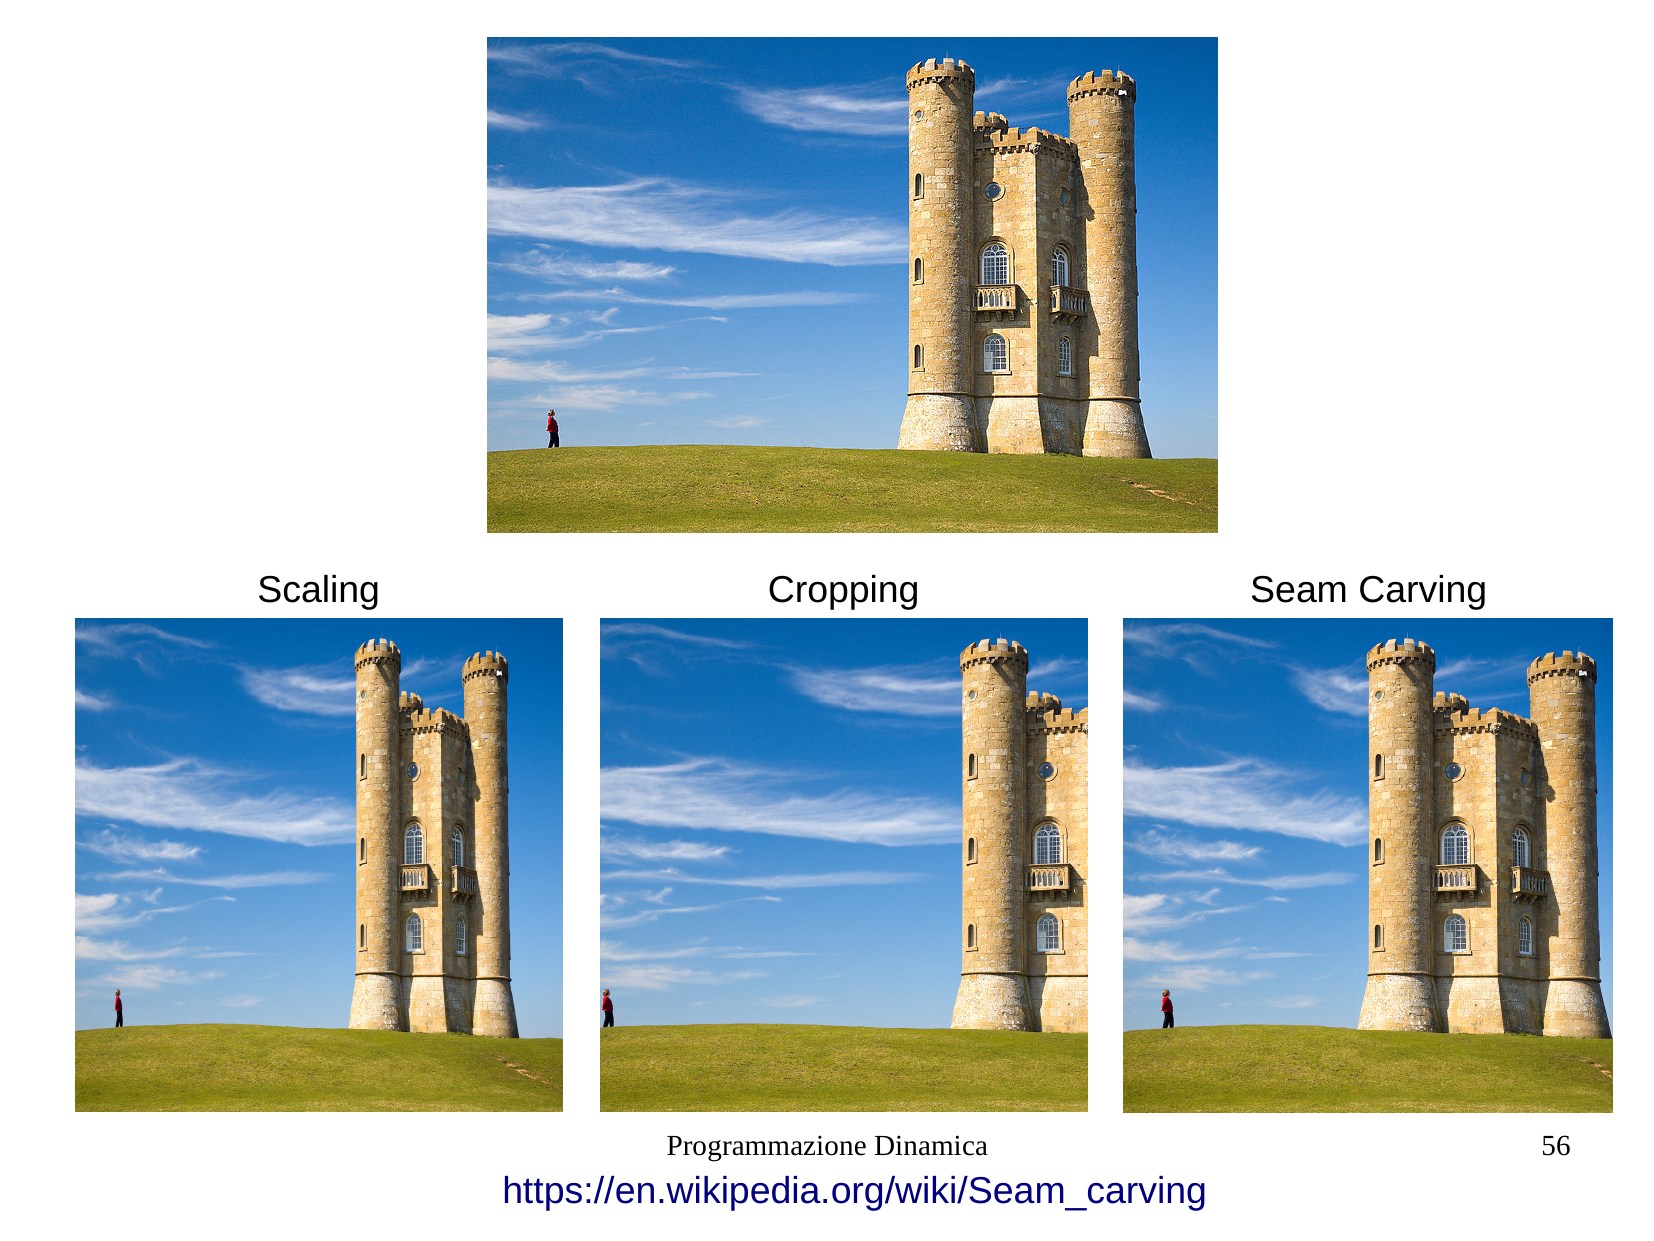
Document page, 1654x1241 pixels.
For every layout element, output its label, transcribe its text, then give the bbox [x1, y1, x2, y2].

picture [75, 619, 563, 1112]
text_box Cropping [600, 561, 1088, 619]
text_box Seam Carving [1125, 561, 1613, 619]
text_box Scaling [75, 561, 563, 619]
picture [1123, 618, 1613, 1114]
picture [600, 619, 1088, 1112]
picture [487, 37, 1218, 533]
text_box https://en.wikipedia.org/wiki/Seam_carving [487, 1162, 1223, 1220]
